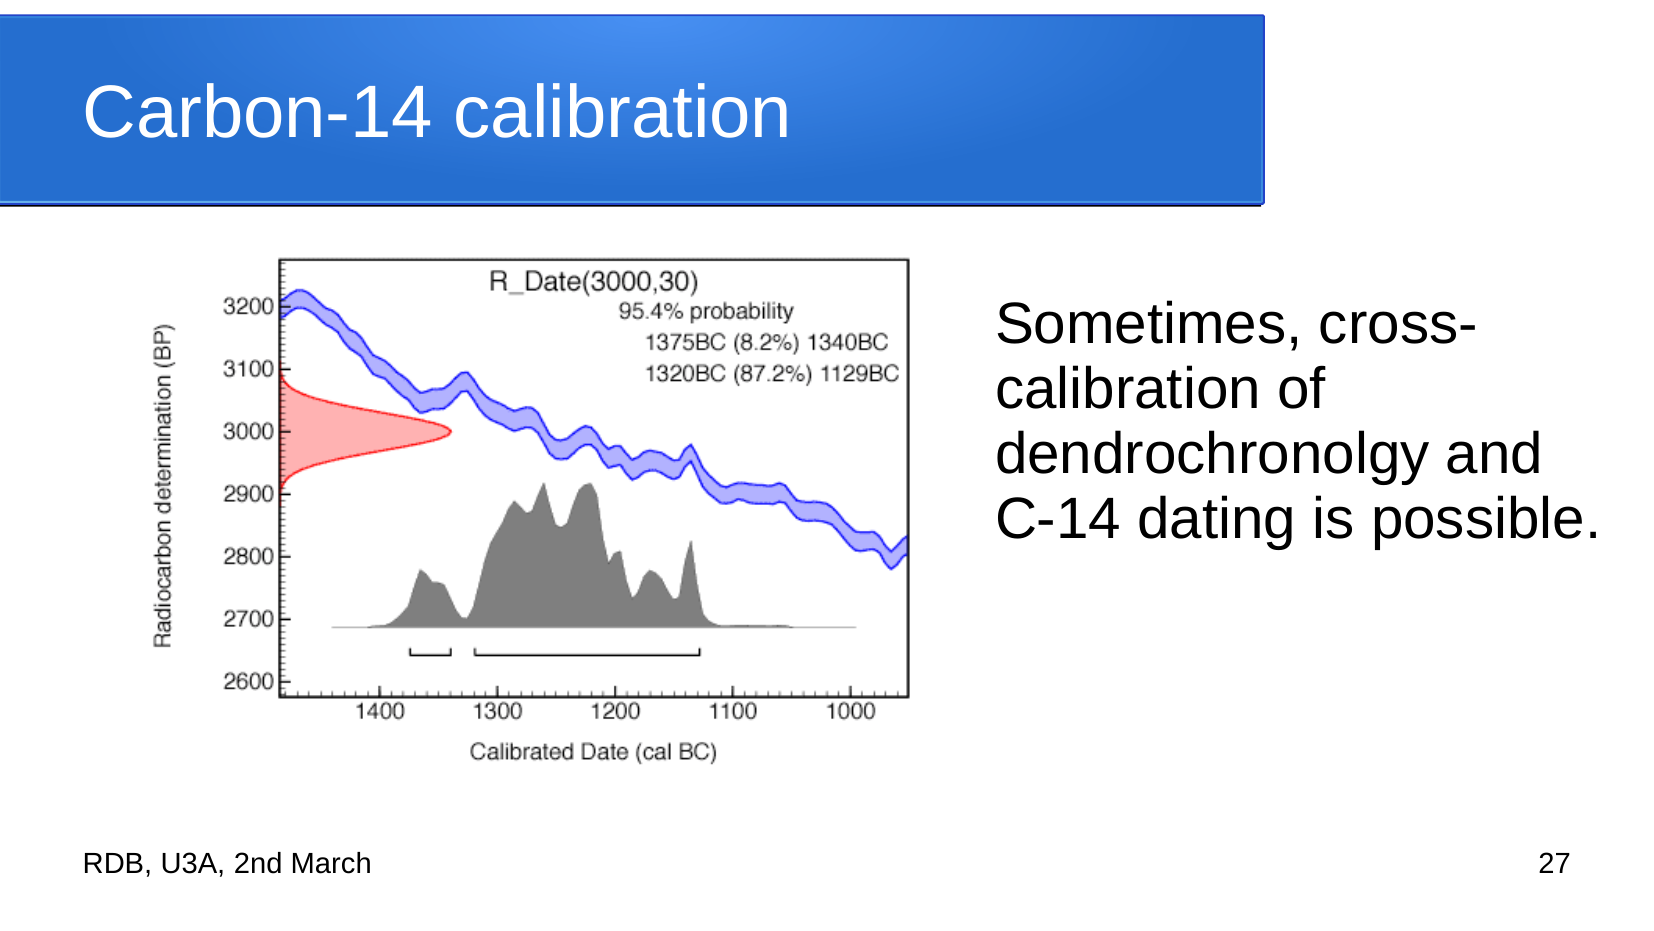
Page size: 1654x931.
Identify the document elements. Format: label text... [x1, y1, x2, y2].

text_box Sometimes, cross-calibration of dendrochronolgy and C-14 dating is possible. [980, 283, 1619, 591]
picture [116, 233, 963, 780]
title Carbon-14 calibration [82, 29, 1235, 196]
